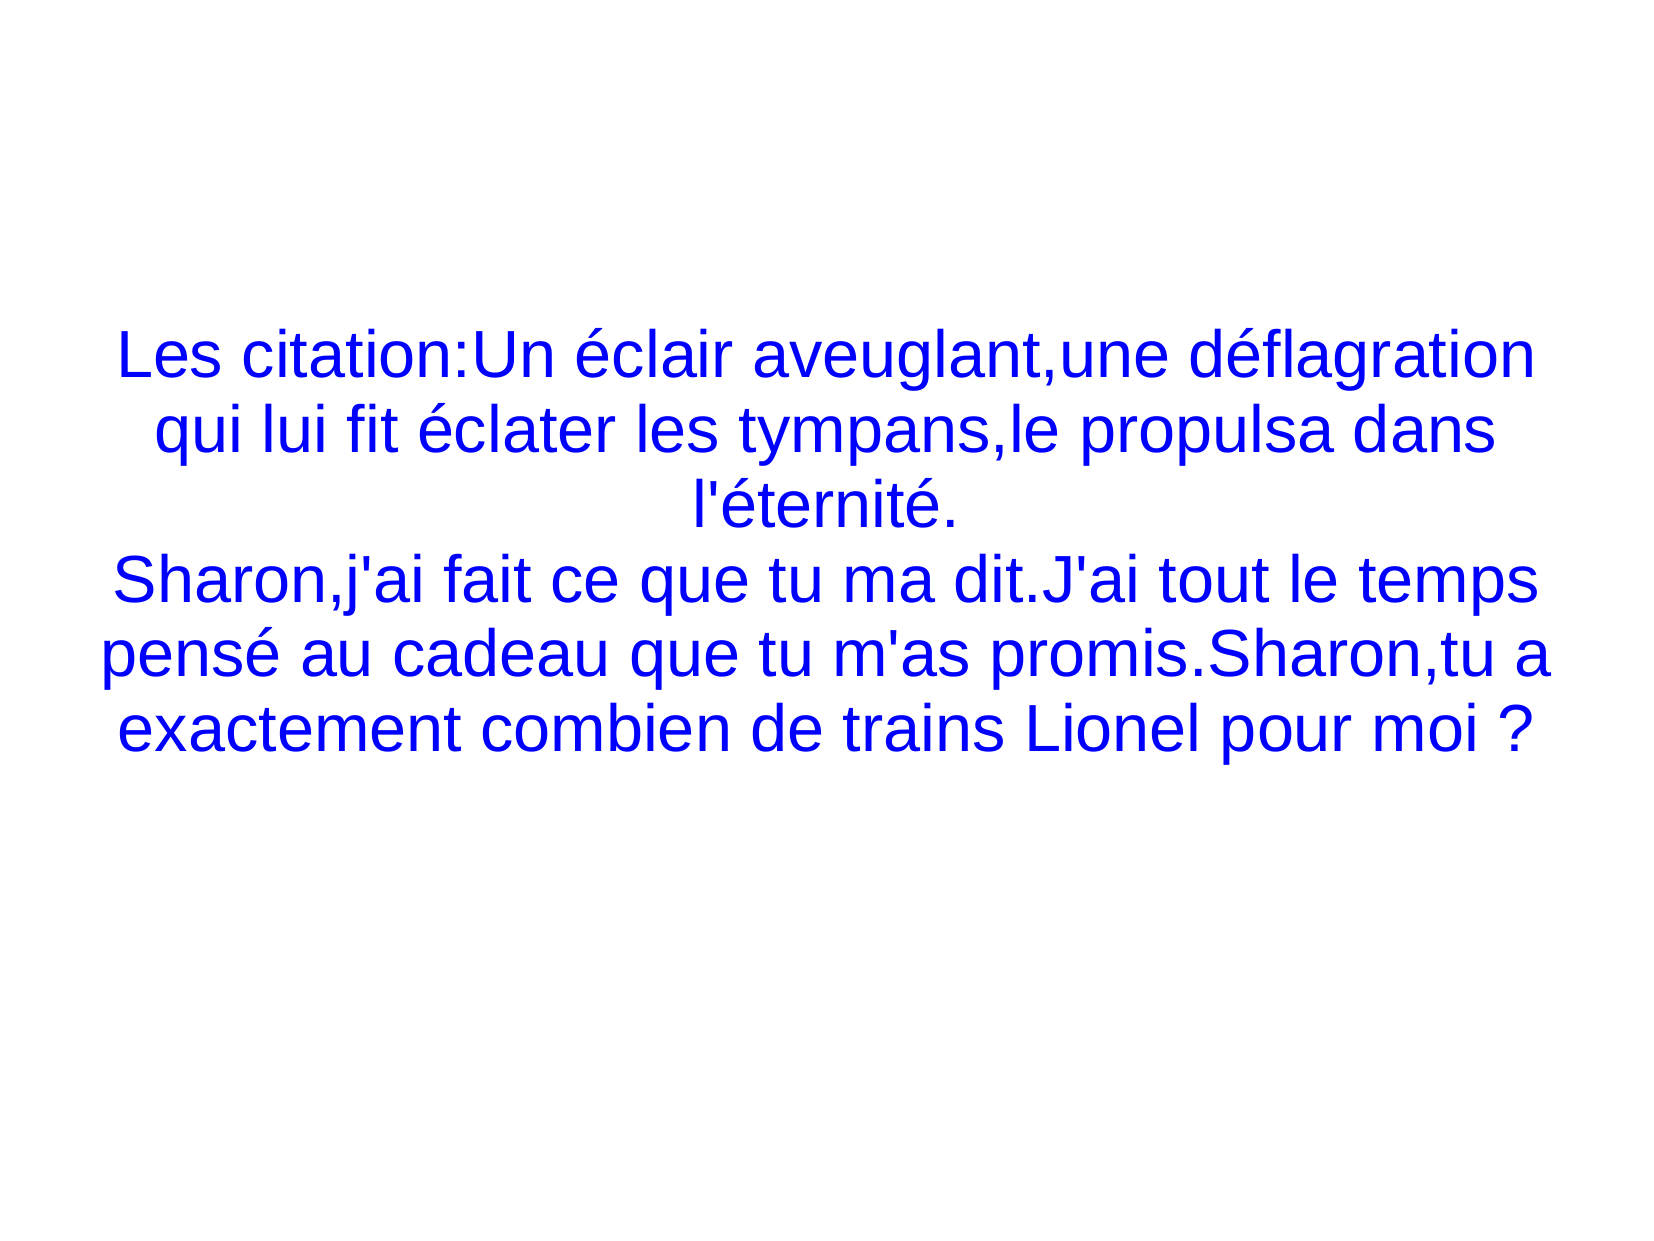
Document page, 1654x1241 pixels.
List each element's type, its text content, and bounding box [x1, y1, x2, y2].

subtitle Les citation:Un éclair aveuglant,une déflagration qui lui fit éclater les tympans,le propulsa dans l'éternité. Sharon,j'ai fait ce que tu ma dit.J'ai tout le temps pensé au cadeau que tu m'as promis.Sharon,tu a exactement combien de trains Lionel pour moi ? [82, 49, 1571, 1109]
